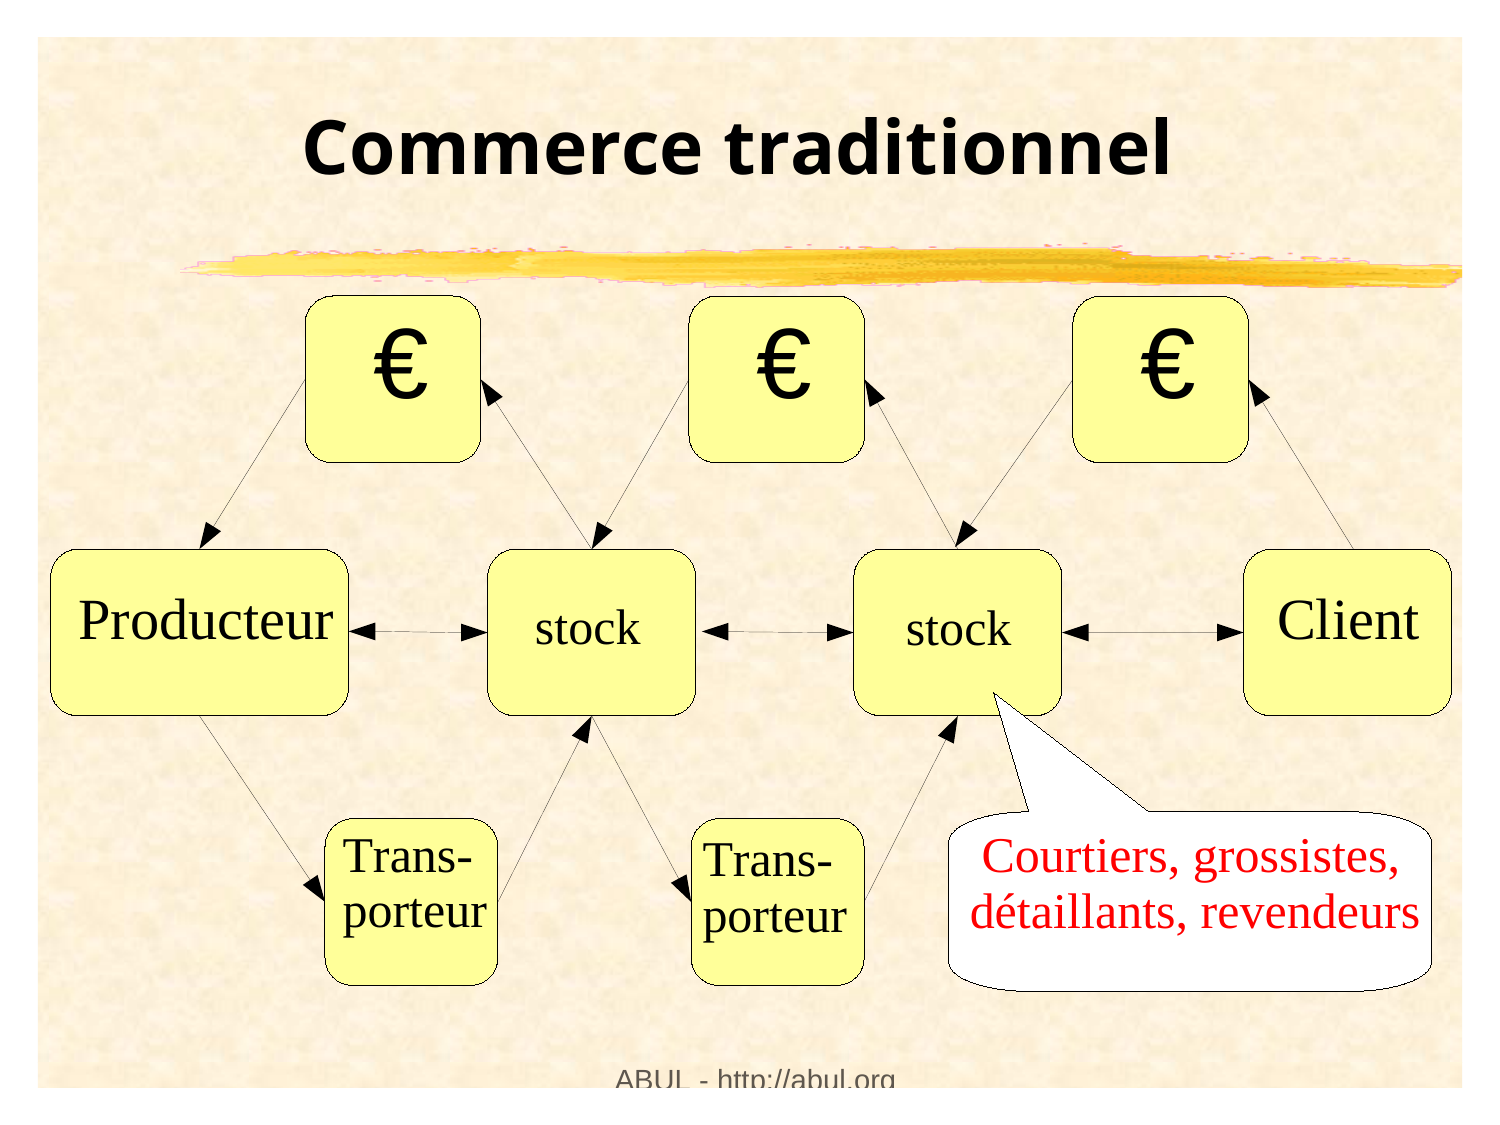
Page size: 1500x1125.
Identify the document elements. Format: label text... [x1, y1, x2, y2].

text_box € [745, 307, 818, 432]
text_box Client [1265, 587, 1428, 659]
picture [738, 1076, 743, 1088]
text_box [695, 818, 861, 832]
picture [618, 1084, 630, 1088]
text_box € [361, 307, 434, 432]
text_box [853, 549, 1432, 992]
text_box [691, 954, 865, 986]
text_box [324, 830, 498, 986]
text_box Trans- porteur [690, 832, 867, 954]
text_box € [1129, 307, 1202, 432]
text_box Courtiers, grossistes, détaillants, revendeurs [969, 828, 1423, 950]
text_box Producteur [66, 587, 349, 676]
picture [37, 37, 1463, 1088]
picture [639, 1072, 648, 1078]
text_box Trans- porteur [330, 827, 497, 949]
picture [620, 1073, 627, 1082]
text_box [1243, 549, 1452, 716]
text_box [305, 295, 481, 463]
text_box [1072, 296, 1249, 463]
picture [811, 1076, 818, 1088]
picture [754, 1076, 761, 1088]
picture [883, 1076, 891, 1088]
text_box [50, 549, 349, 716]
picture [858, 1076, 866, 1088]
text_box stock [894, 600, 1035, 675]
text_box stock [523, 600, 669, 682]
text_box [688, 296, 865, 463]
text_box [487, 549, 696, 716]
picture [722, 1076, 729, 1088]
text_box [332, 818, 491, 827]
picture [639, 1081, 649, 1088]
picture [794, 1082, 801, 1088]
title Commerce traditionnel [301, 39, 1322, 253]
